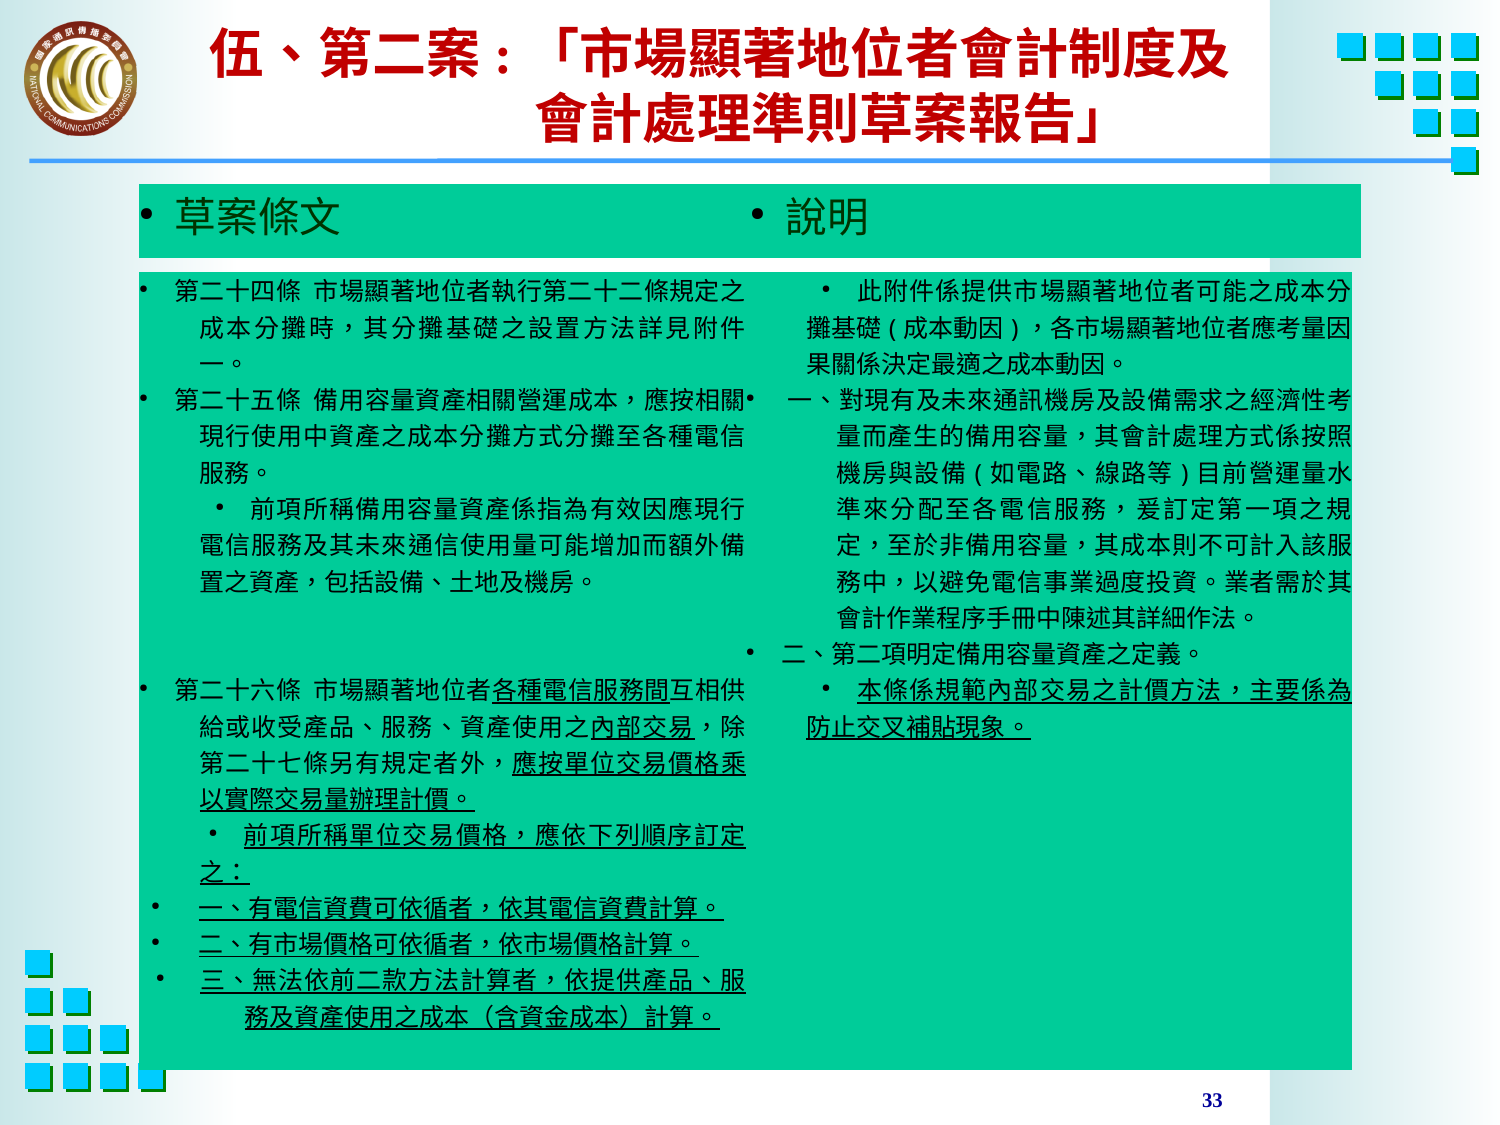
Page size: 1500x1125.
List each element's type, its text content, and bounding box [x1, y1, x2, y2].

table_cell 第二十六條 市場顯著地位者各種電信服務間互相供給或收受產品、服務、資產使用之內部交易，除第二十七條另有規定者外，應按單位交易價格乘以實際交易量辦理計價。 前項所稱單位交易價格，應依下列順序訂定之： 一、有電信資費可依循者，依其電信資費計算。 二、有市場價格可依循者，依市場價格計算。 三、無法依前二款方法計算者，依提供產品、服務及資產使用之成本（含資金成本）計算。 [139, 671, 746, 1070]
table_header 此附件係提供市場顯著地位者可能之成本分攤基礎(成本動因)，各市場顯著地位者應考量因果關係決定最適之成本動因。 [746, 272, 1352, 381]
table_cell 第二十五條 備用容量資產相關營運成本，應按相關現行使用中資產之成本分攤方式分攤至各種電信服務。 前項所稱備用容量資產係指為有效因應現行電信服務及其未來通信使用量可能增加而額外備置之資產，包括設備、土地及機房。 [139, 381, 746, 671]
table_header 第二十四條 市場顯著地位者執行第二十二條規定之成本分攤時，其分攤基礎之設置方法詳見附件一。 [139, 272, 746, 381]
table_cell 本條係規範內部交易之計價方法，主要係為防止交叉補貼現象。 [746, 671, 1352, 1070]
table_header 說明 [750, 184, 1361, 258]
table_cell 一、對現有及未來通訊機房及設備需求之經濟性考量而產生的備用容量，其會計處理方式係按照機房與設備(如電路、線路等)目前營運量水準來分配至各電信服務，爰訂定第一項之規定，至於非備用容量，其成本則不可計入該服務中，以避免電信事業過度投資。業者需於其會計作業程序手冊中陳述其詳細作法。 二、第二項明定備用容量資產之定義。 [746, 381, 1352, 671]
title 伍、第二案:「市場顯著地位者會計制度及會計處理準則草案報告」 [194, 7, 1247, 161]
table_header 草案條文 [139, 184, 750, 258]
